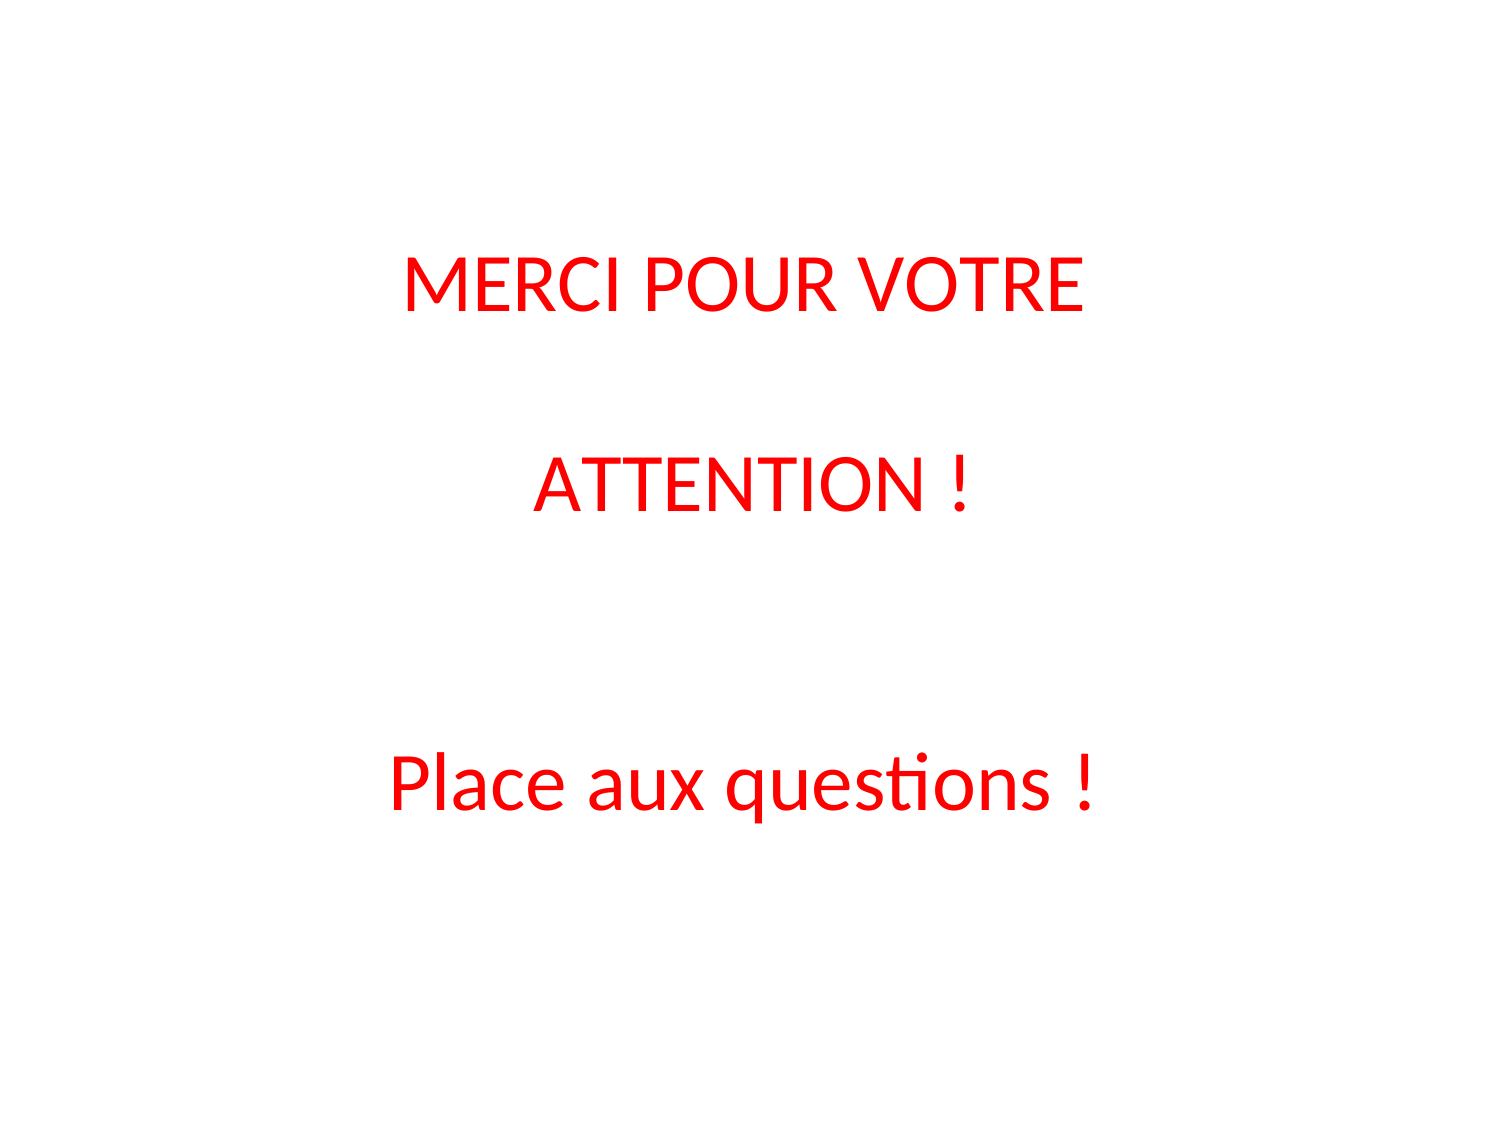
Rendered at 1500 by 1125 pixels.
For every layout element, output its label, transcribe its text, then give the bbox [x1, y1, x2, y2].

text_box MERCI POUR VOTRE ATTENTION ! Place aux questions ! [230, 219, 1258, 836]
